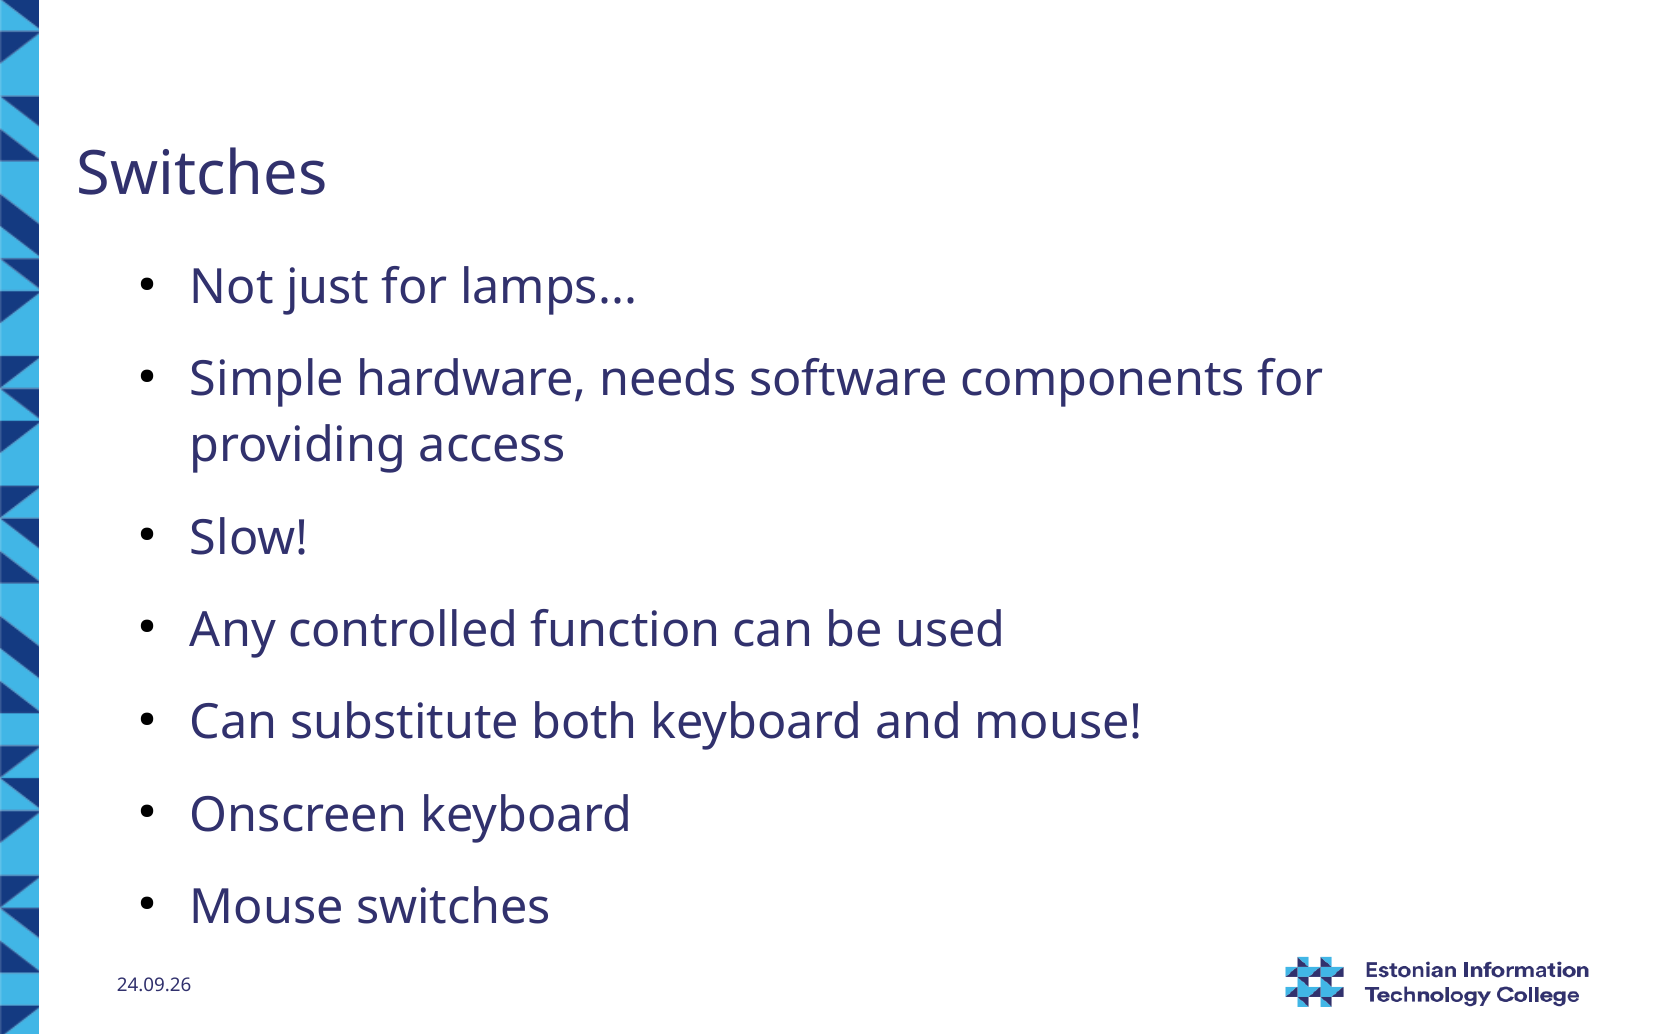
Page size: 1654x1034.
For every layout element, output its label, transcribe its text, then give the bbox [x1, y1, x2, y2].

list Not just for lamps... Simple hardware, needs software components for providing access Slow! Any controlled function can be used Can substitute both keyboard and mouse! Onscreen keyboard Mouse switches [121, 251, 1533, 944]
title Switches [76, 85, 1213, 258]
